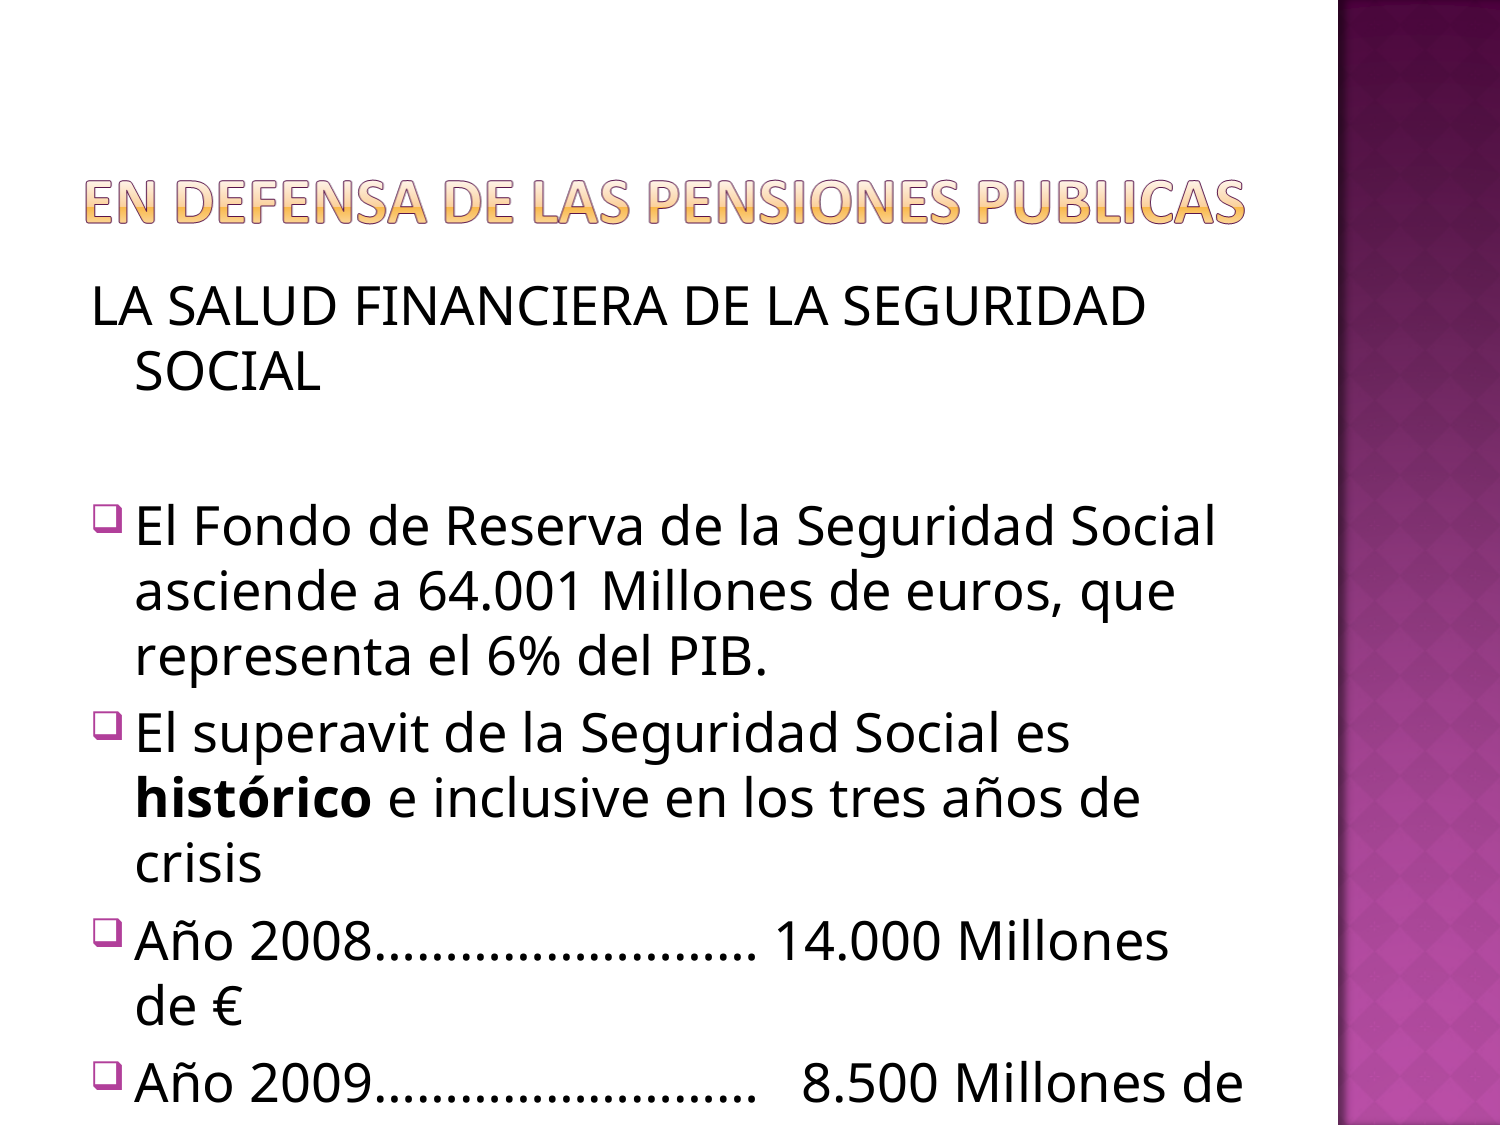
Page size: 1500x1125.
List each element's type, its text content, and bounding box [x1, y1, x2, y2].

list LA SALUD FINANCIERA DE LA SEGURIDAD SOCIAL El Fondo de Reserva de la Seguridad Social asciende a 64.001 Millones de euros, que representa el 6% del PIB. El superavit de la Seguridad Social es histórico e inclusive en los tres años de crisis Año 2008……………………… 14.000 Millones de € Año 2009……………………… 8.500 Millones de € Año 2010……………………… 2.700 Millones de € [75, 263, 1263, 1060]
text_box [41, 52, 1287, 241]
picture [1337, 0, 1500, 1125]
